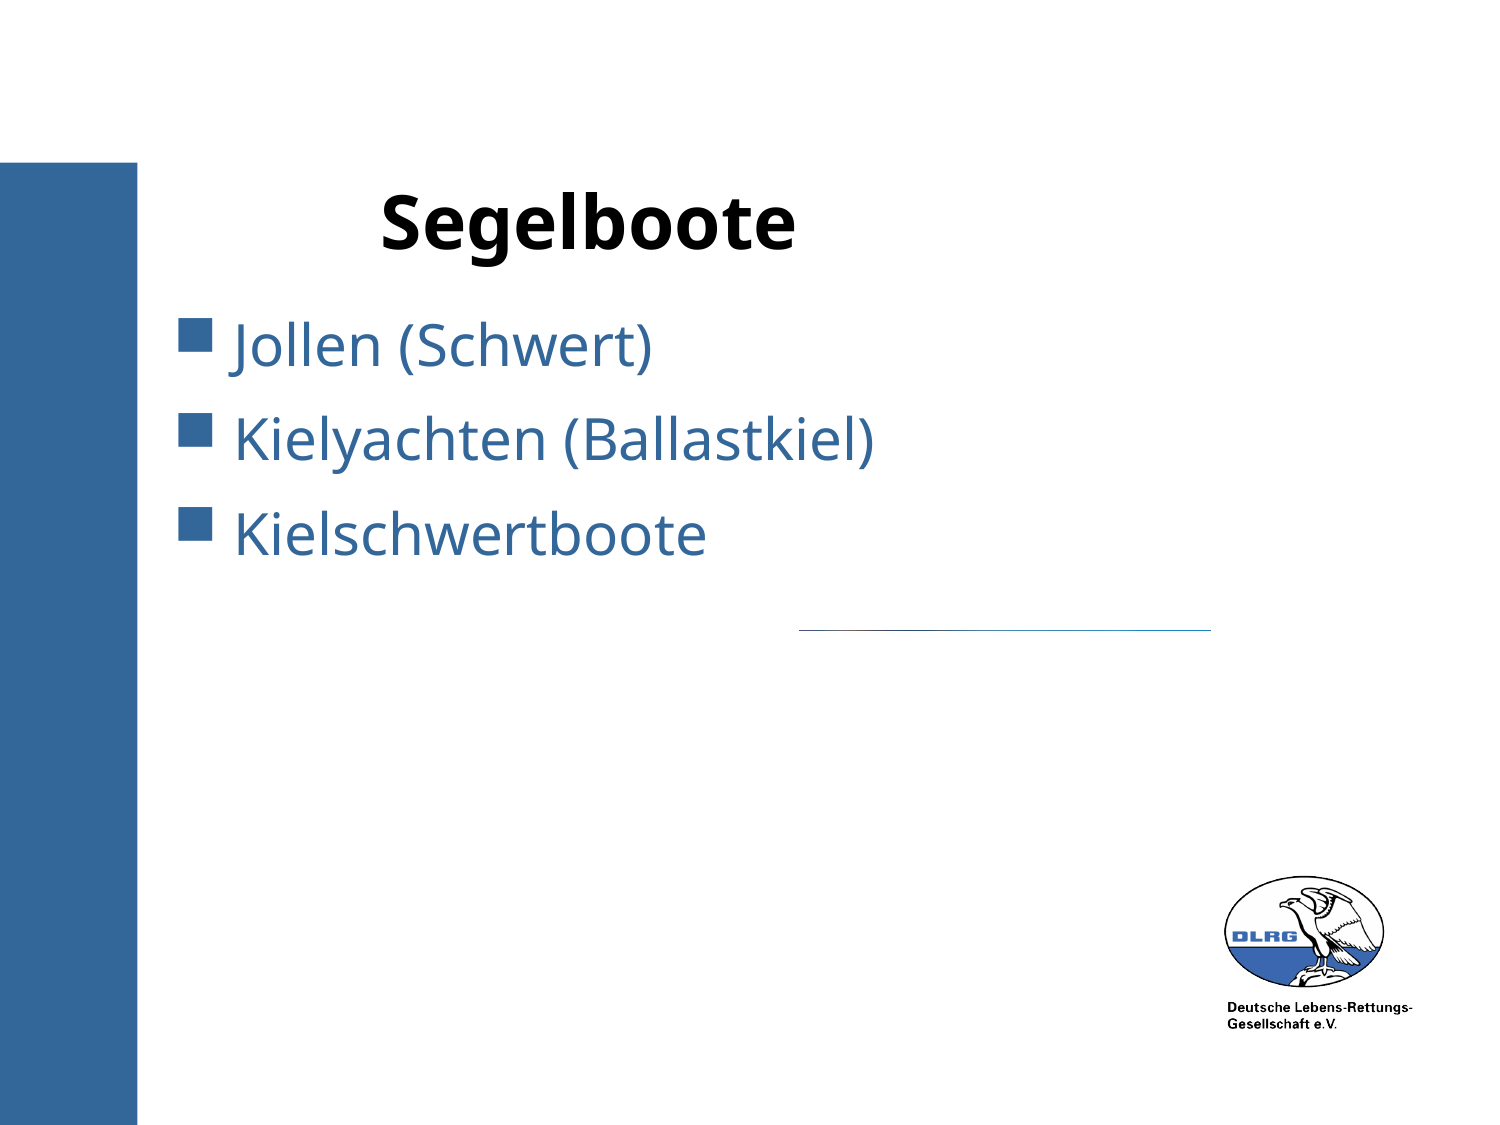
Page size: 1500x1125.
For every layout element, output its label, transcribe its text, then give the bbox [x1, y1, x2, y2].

picture [1224, 874, 1413, 1030]
title [365, 112, 1450, 276]
text_box Jollen (Schwert) Kielyachten (Ballastkiel) Kielschwertboote [159, 275, 1482, 709]
